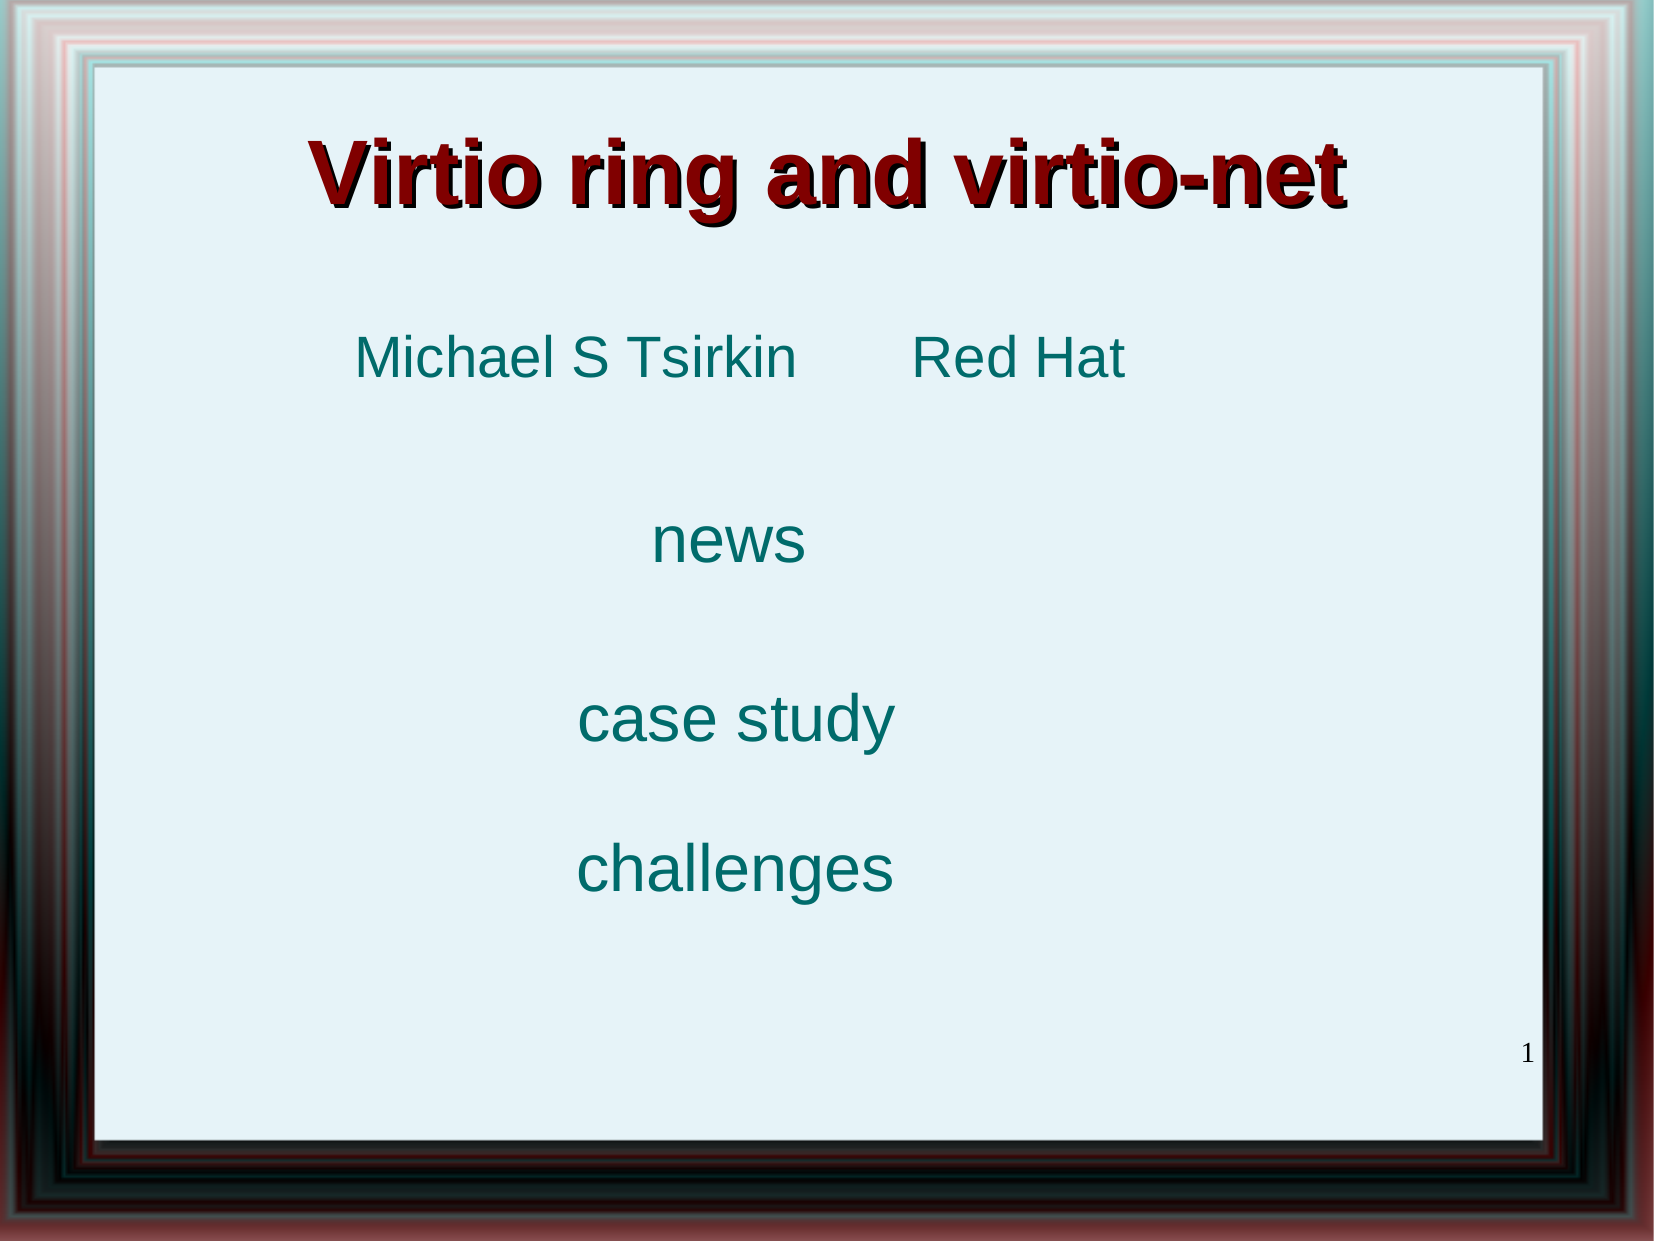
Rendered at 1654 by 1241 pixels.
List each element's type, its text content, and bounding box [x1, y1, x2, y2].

list Michael S Tsirkin Red Hat news case study challenges [118, 324, 1506, 1010]
picture [0, 0, 1654, 1241]
title Virtio ring and virtio-net [118, 88, 1536, 257]
